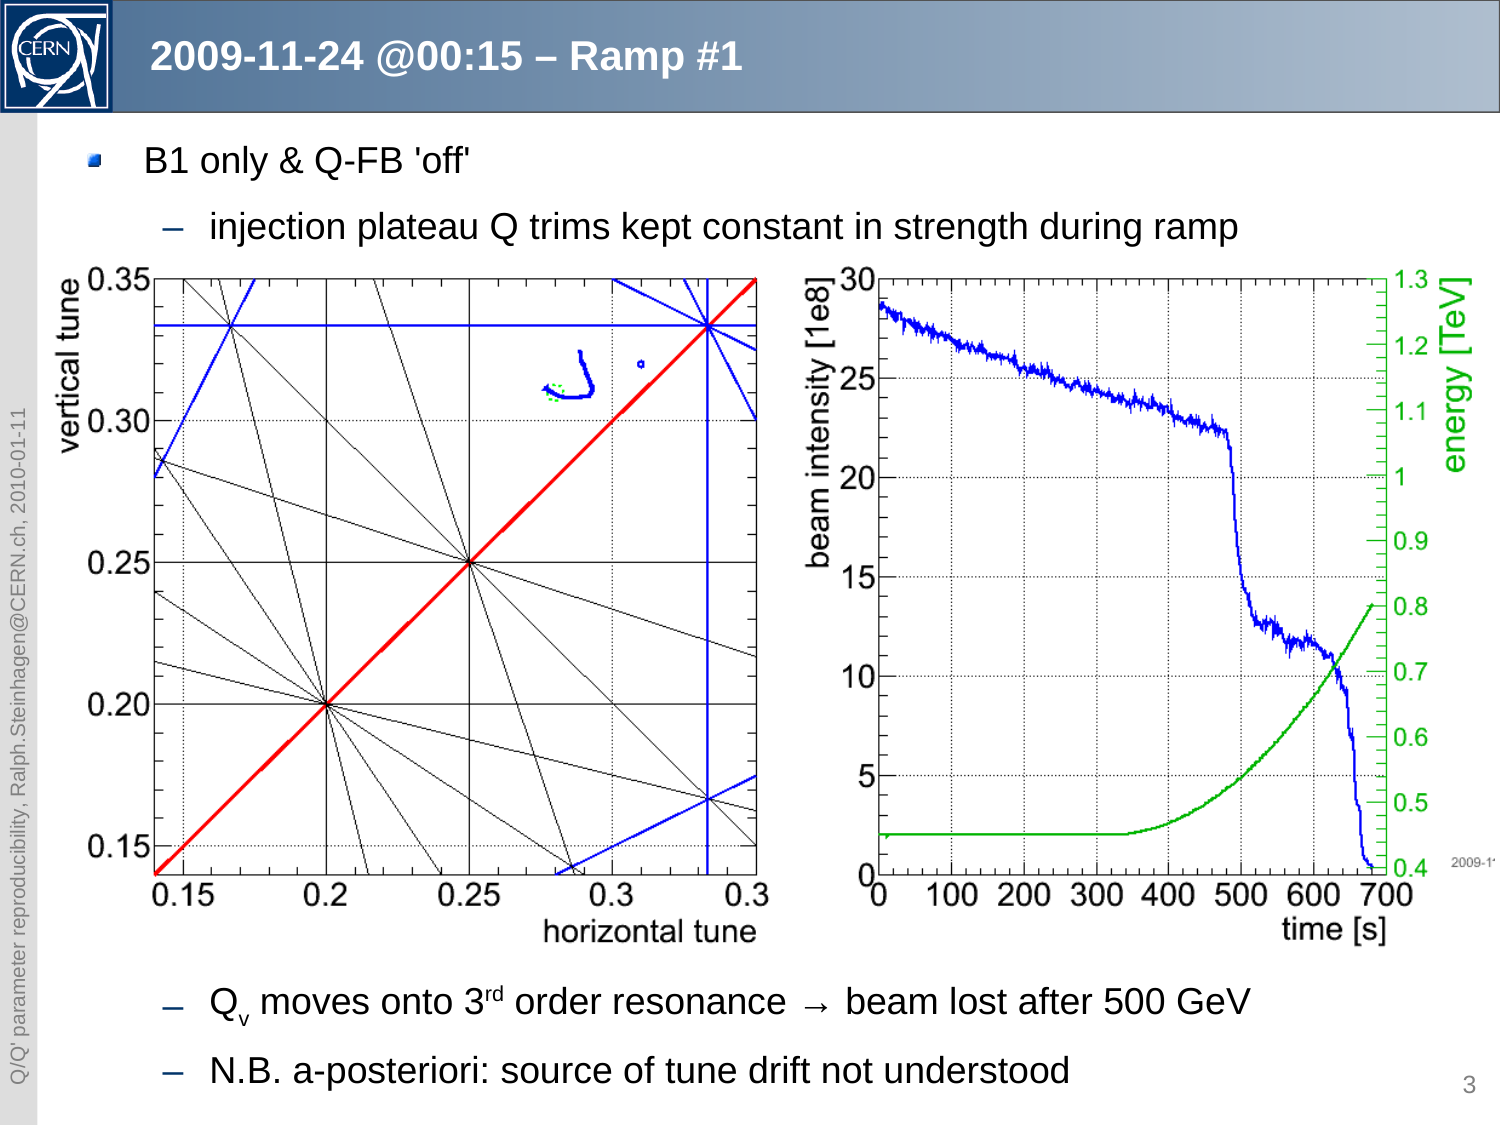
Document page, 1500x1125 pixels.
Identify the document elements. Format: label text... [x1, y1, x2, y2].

list B1 only & Q-FB 'off' injection plateau Q trims kept constant in strength during ramp Qv moves onto 3rd order resonance → beam lost after 500 GeV N.B. a-posteriori: source of tune drift not understood [87, 137, 1438, 265]
list B1 only & Q-FB 'off' injection plateau Q trims kept constant in strength during ramp Qv moves onto 3rd order resonance → beam lost after 500 GeV N.B. a-posteriori: source of tune drift not understood [87, 958, 1438, 1094]
title 2009-11-24 @00:15 – Ramp #1 [150, 7, 1201, 106]
picture [46, 265, 1495, 958]
picture [0, 0, 113, 113]
